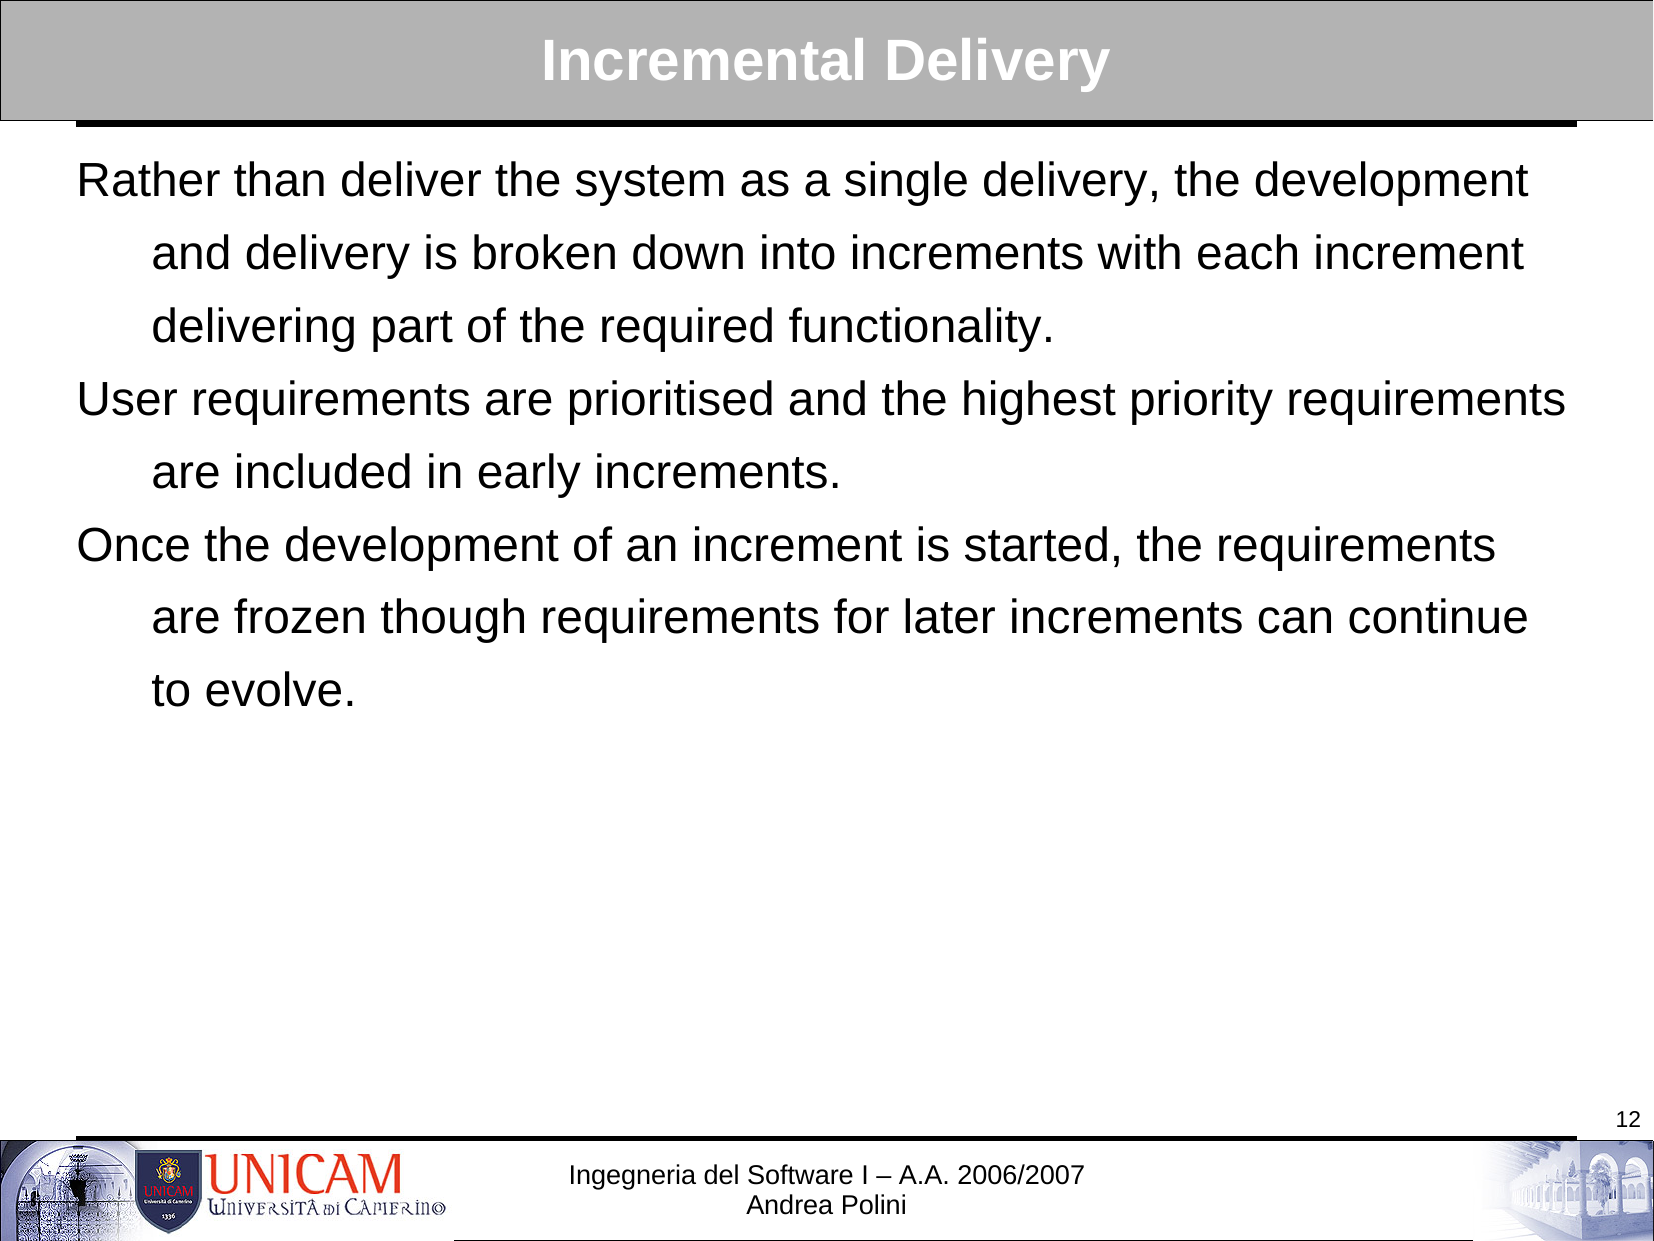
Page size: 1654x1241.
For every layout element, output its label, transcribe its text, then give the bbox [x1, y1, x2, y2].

picture [1473, 1141, 1654, 1241]
list Rather than deliver the system as a single delivery, the development and delivery is broken down into increments with each increment delivering part of the required functionality. User requirements are prioritised and the highest priority requirements are included in early increments. Once the development of an increment is started, the requirements are frozen though requirements for later increments can continue to evolve. [76, 152, 1577, 877]
title Incremental Delivery [0, 0, 1653, 121]
picture [0, 1141, 454, 1241]
